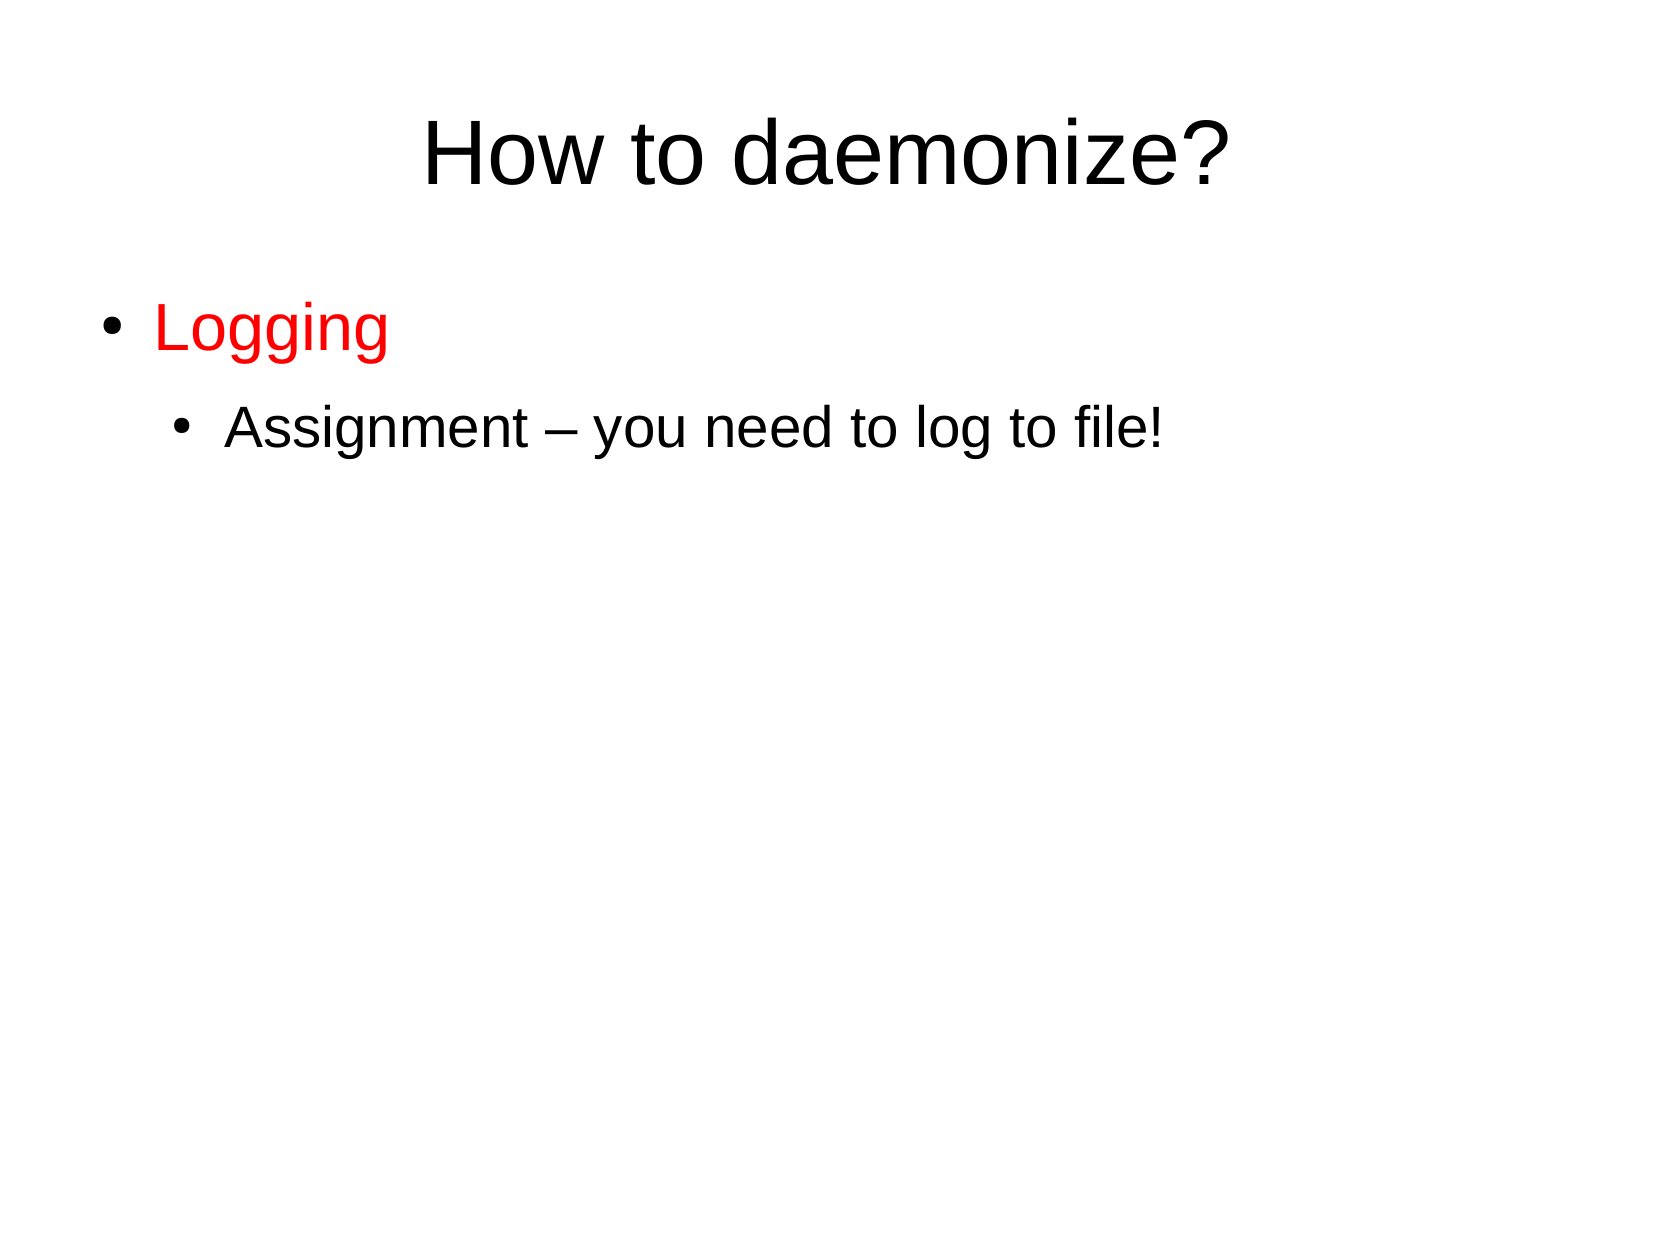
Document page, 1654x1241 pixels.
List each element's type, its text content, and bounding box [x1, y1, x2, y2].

list Logging Assignment – you need to log to file! [82, 290, 1571, 1109]
title How to daemonize? [82, 56, 1571, 250]
